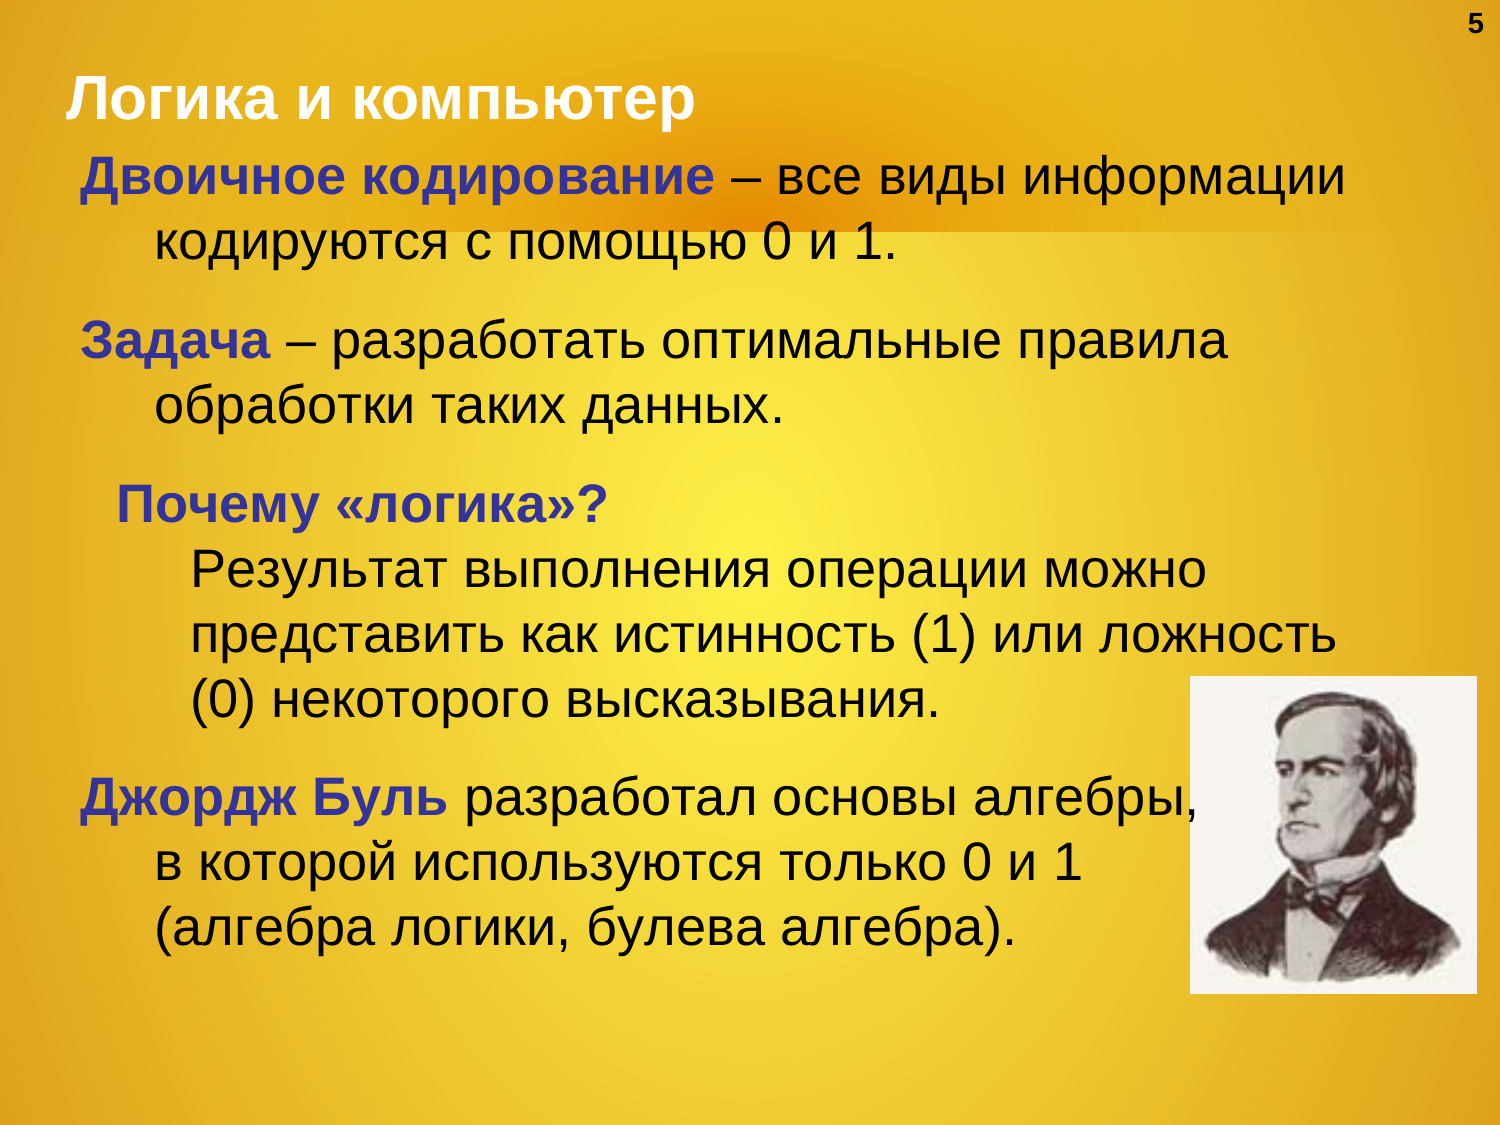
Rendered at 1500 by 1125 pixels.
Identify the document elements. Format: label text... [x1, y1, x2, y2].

title Логика и компьютер [51, 49, 1426, 127]
text_box Двоичное кодирование – все виды информации кодируются с помощью 0 и 1. Задача – разработать оптимальные правила обработки таких данных. Почему «логика»? Результат выполнения операции можно представить как истинность (1) или ложность (0) некоторого высказывания. Джордж Буль разработал основы алгебры, в которой используются только 0 и 1 (алгебра логики, булева алгебра). [66, 132, 1402, 965]
picture [1190, 676, 1477, 994]
text_box <номер> [1148, 0, 1499, 75]
